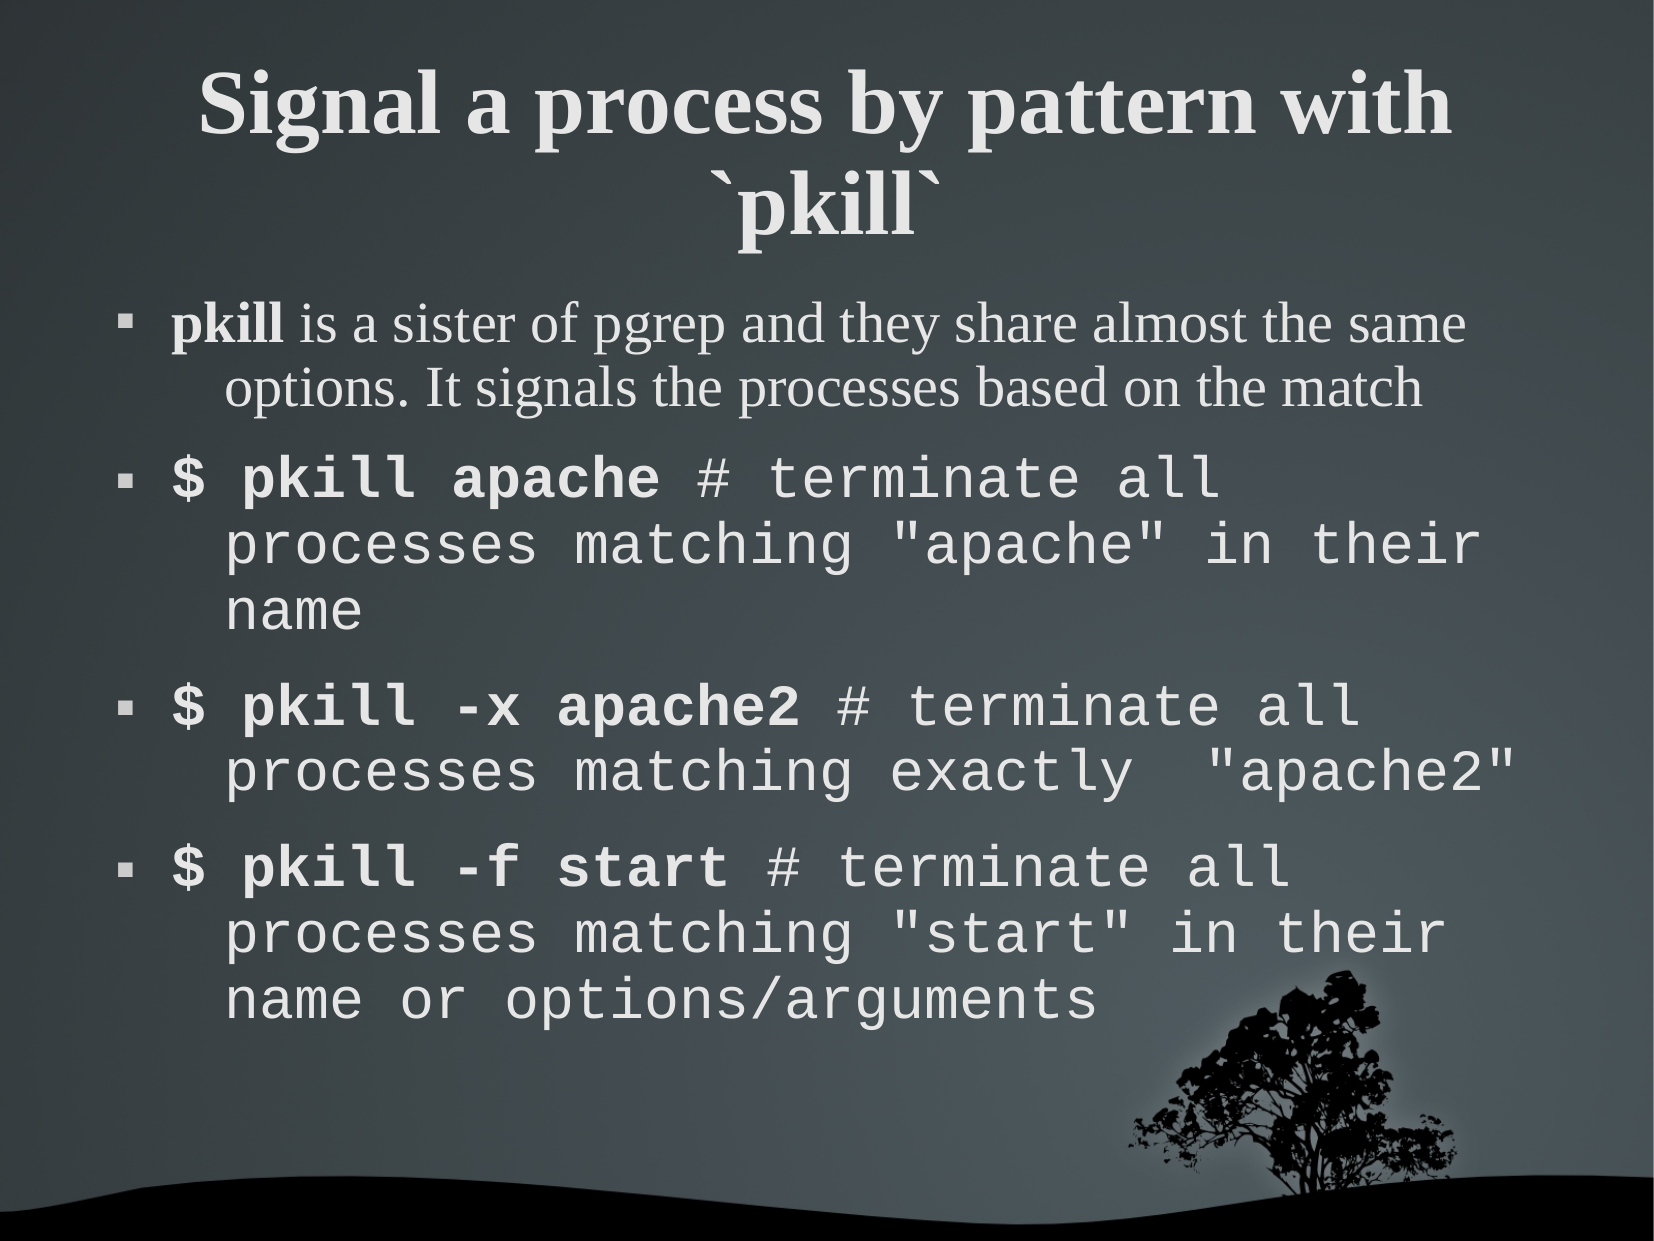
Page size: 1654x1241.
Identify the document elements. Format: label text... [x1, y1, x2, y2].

list pkill is a sister of pgrep and they share almost the same options. It signals the processes based on the match $ pkill apache # terminate all processes matching "apache" in their name $ pkill -x apache2 # terminate all processes matching exactly "apache2" $ pkill -f start # terminate all processes matching "start" in their name or options/arguments [82, 290, 1571, 1109]
picture [0, 0, 1654, 1241]
title Signal a process by pattern with `pkill` [82, 49, 1571, 257]
